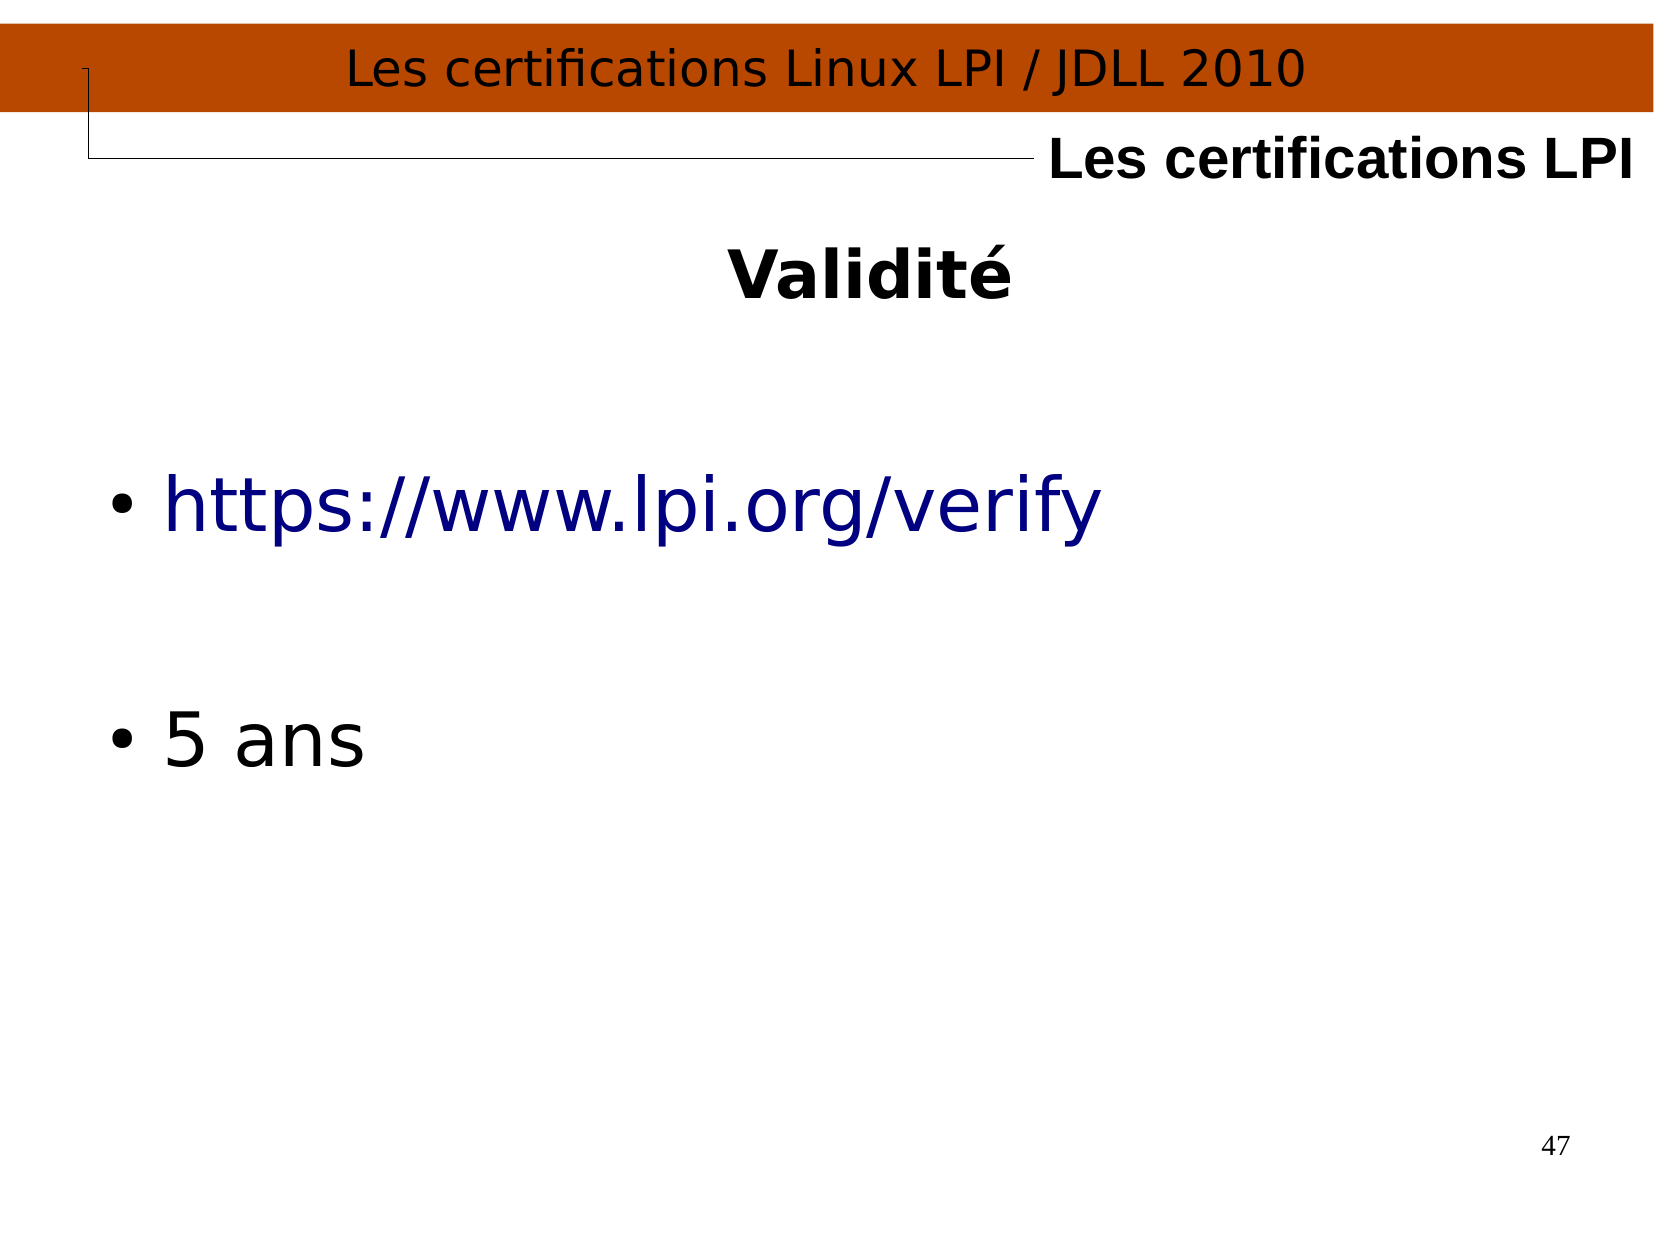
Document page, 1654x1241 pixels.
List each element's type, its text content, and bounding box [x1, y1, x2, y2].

text_box Les certifications LPI [1033, 118, 1654, 198]
title Les certifications Linux LPI / JDLL 2010 [82, 39, 1571, 99]
list Validité https://www.lpi.org/verify 5 ans [91, 236, 1580, 1047]
text_box [0, 23, 1654, 113]
